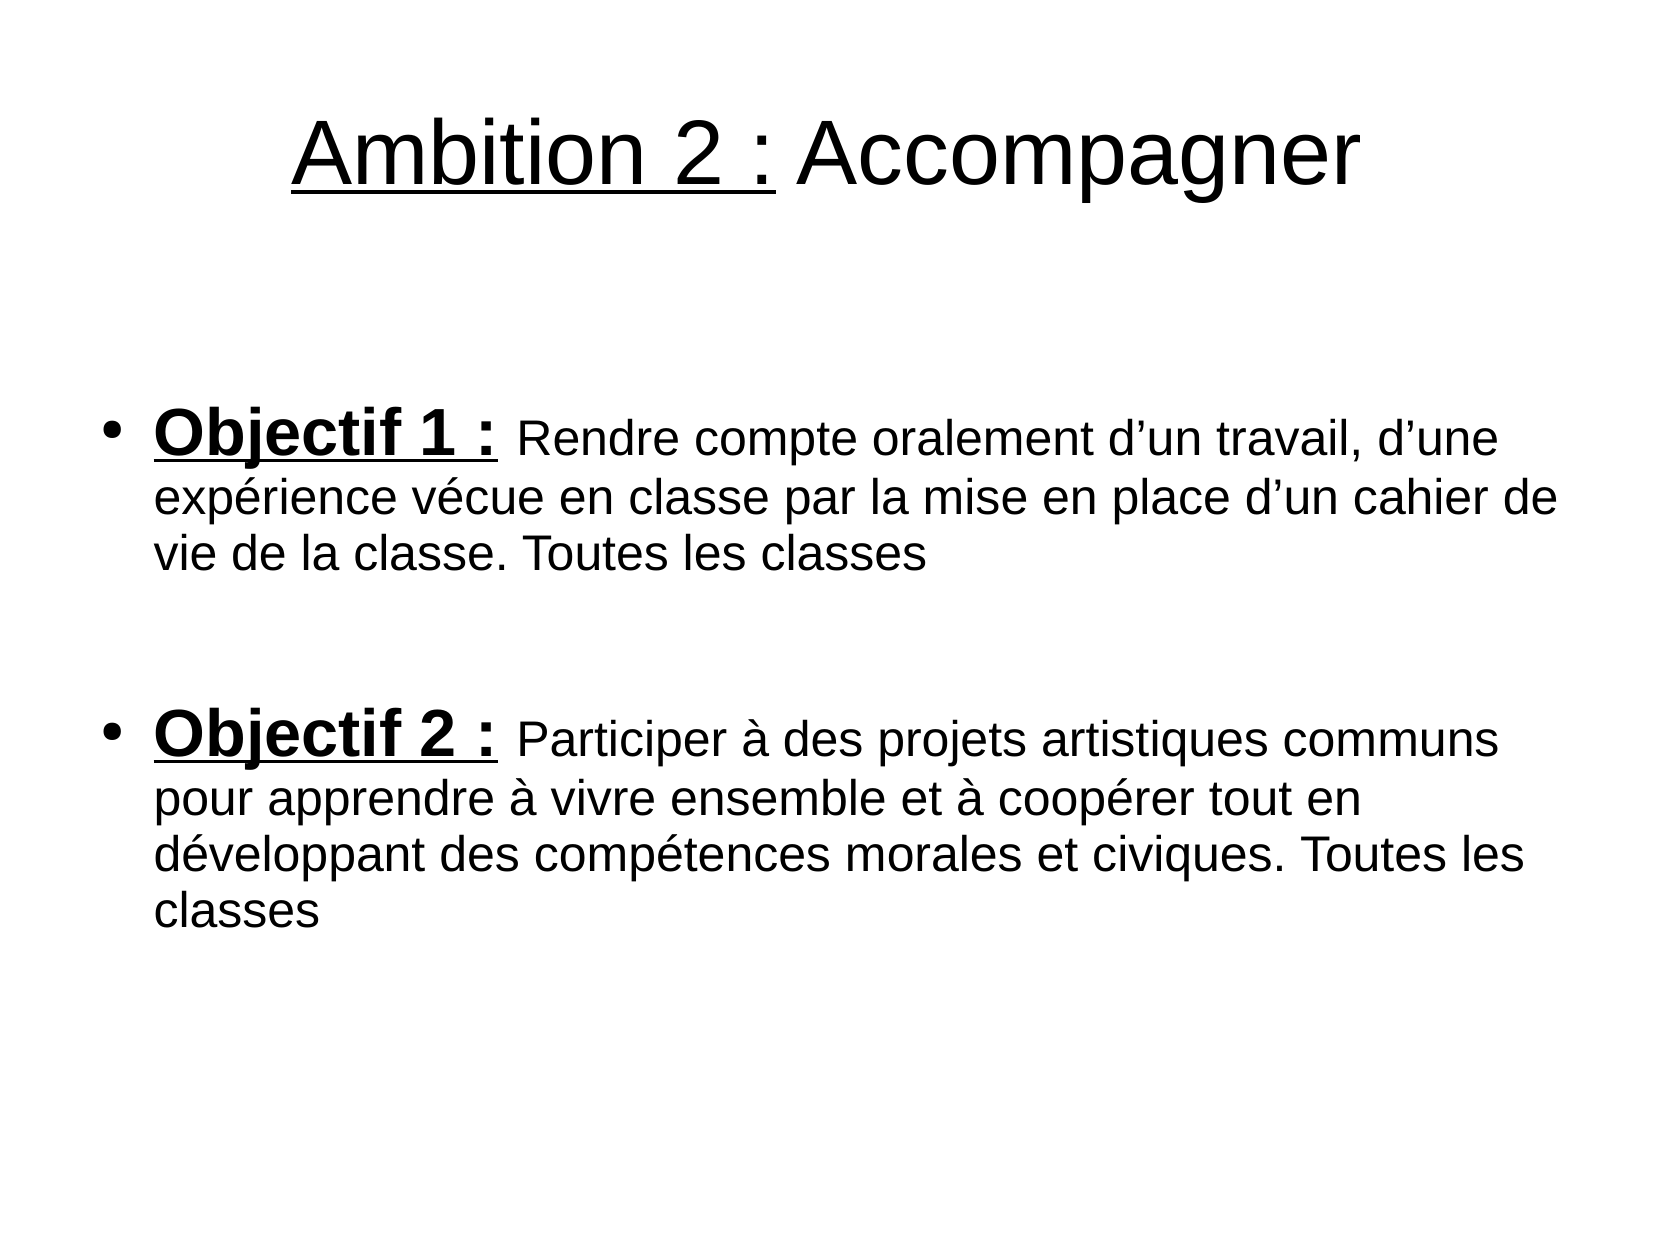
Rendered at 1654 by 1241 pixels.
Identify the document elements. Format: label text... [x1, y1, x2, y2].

list Objectif 1 : Rendre compte oralement d’un travail, d’une expérience vécue en classe par la mise en place d’un cahier de vie de la classe. Toutes les classes Objectif 2 : Participer à des projets artistiques communs pour apprendre à vivre ensemble et à coopérer tout en développant des compétences morales et civiques. Toutes les classes [82, 290, 1571, 1010]
title Ambition 2 : Accompagner [82, 49, 1571, 257]
